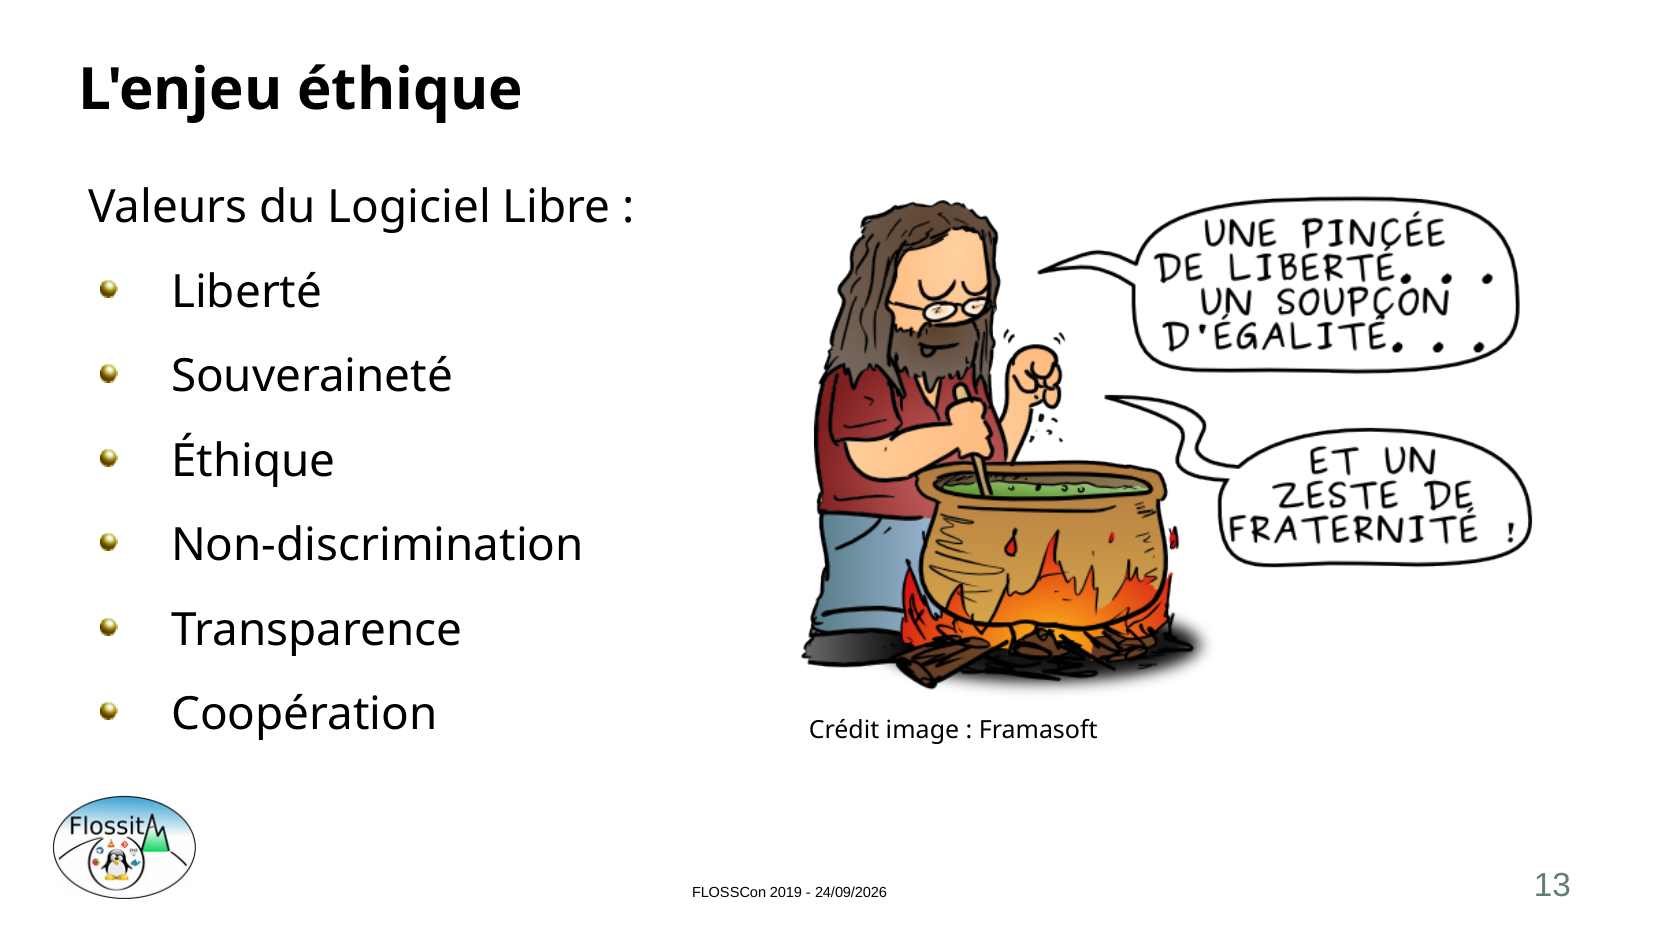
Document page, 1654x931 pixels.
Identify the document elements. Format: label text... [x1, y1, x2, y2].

list Crédit image : Framasoft [809, 713, 1282, 807]
picture [773, 188, 1542, 702]
title L'enjeu éthique [63, 43, 1311, 138]
list Valeurs du Logiciel Libre : Liberté Souveraineté Éthique Non-discrimination Transparence Coopération [88, 177, 804, 898]
picture [52, 795, 196, 899]
